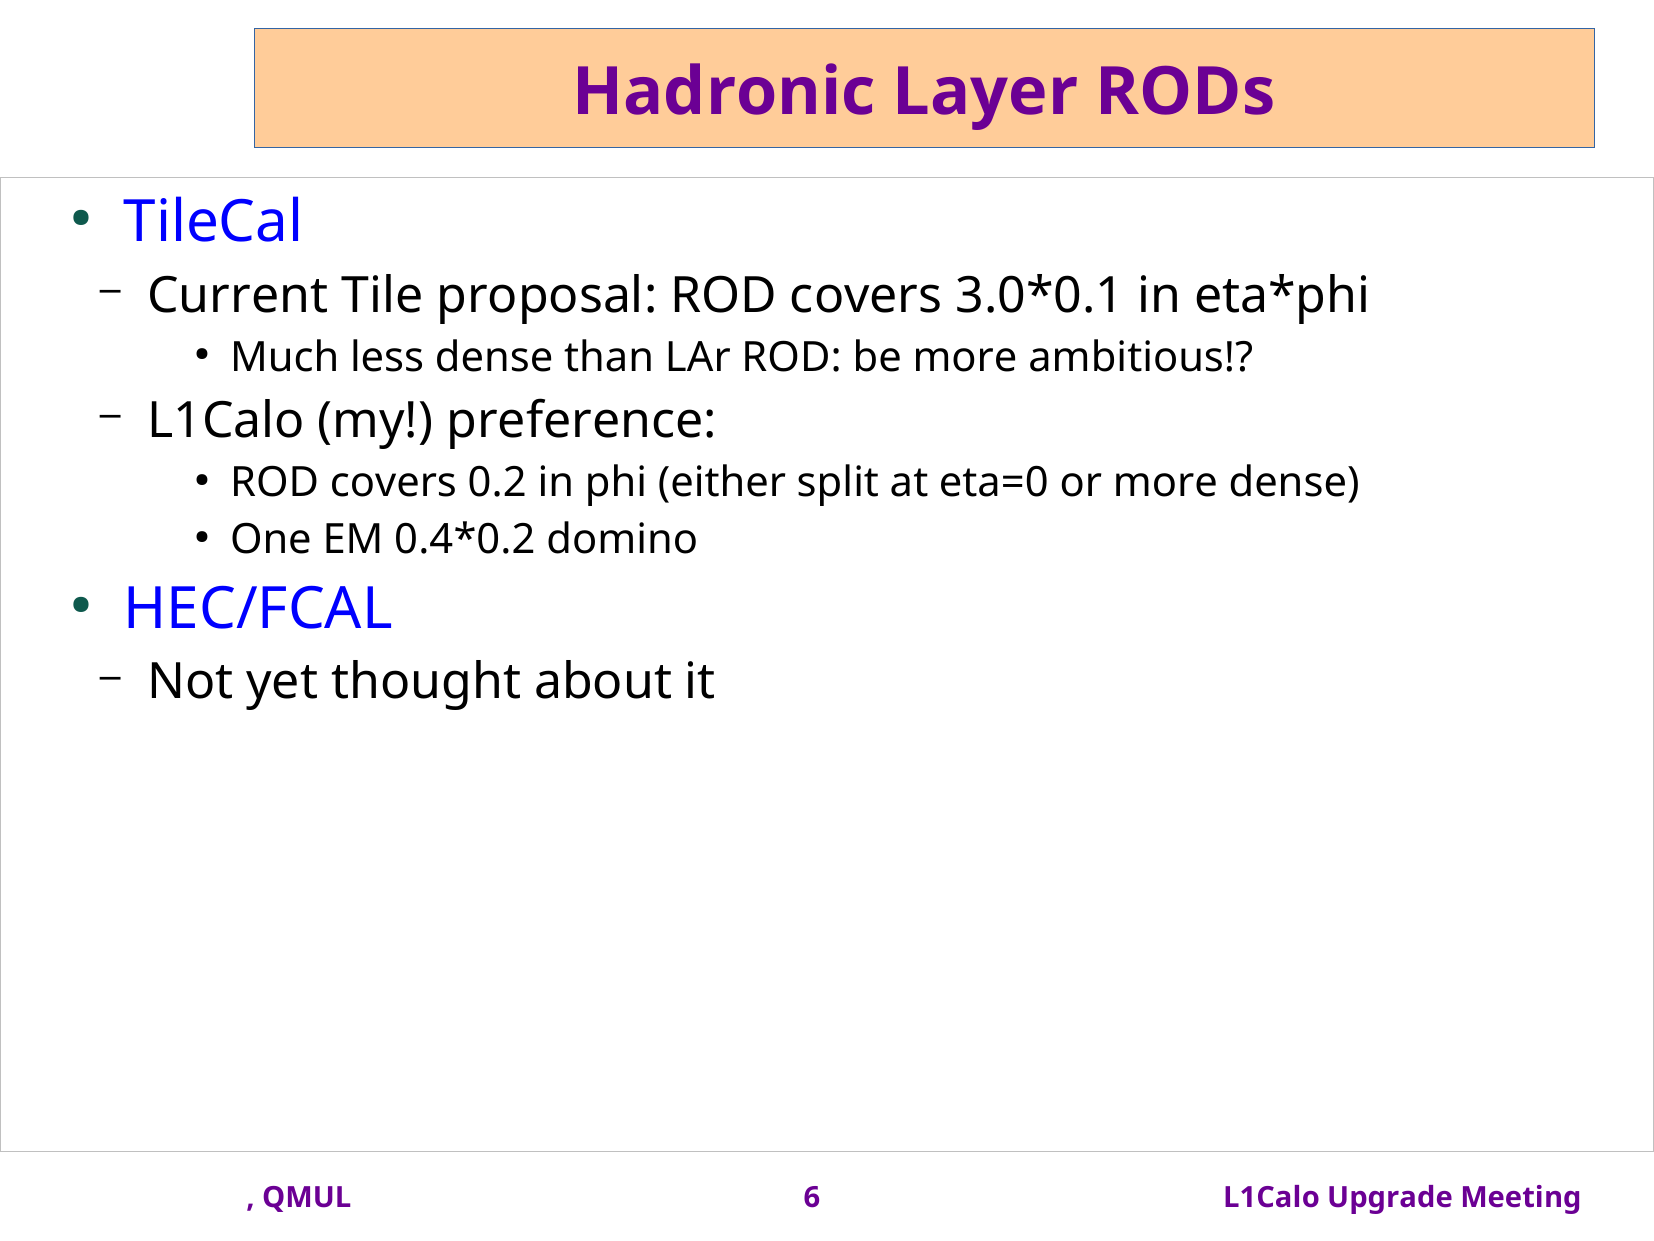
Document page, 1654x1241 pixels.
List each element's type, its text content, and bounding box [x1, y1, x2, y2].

title Hadronic Layer RODs [254, 28, 1595, 148]
list TileCal Current Tile proposal: ROD covers 3.0*0.1 in eta*phi Much less dense than LAr ROD: be more ambitious!? L1Calo (my!) preference: ROD covers 0.2 in phi (either split at eta=0 or more dense) One EM 0.4*0.2 domino HEC/FCAL Not yet thought about it [52, 179, 1598, 1143]
